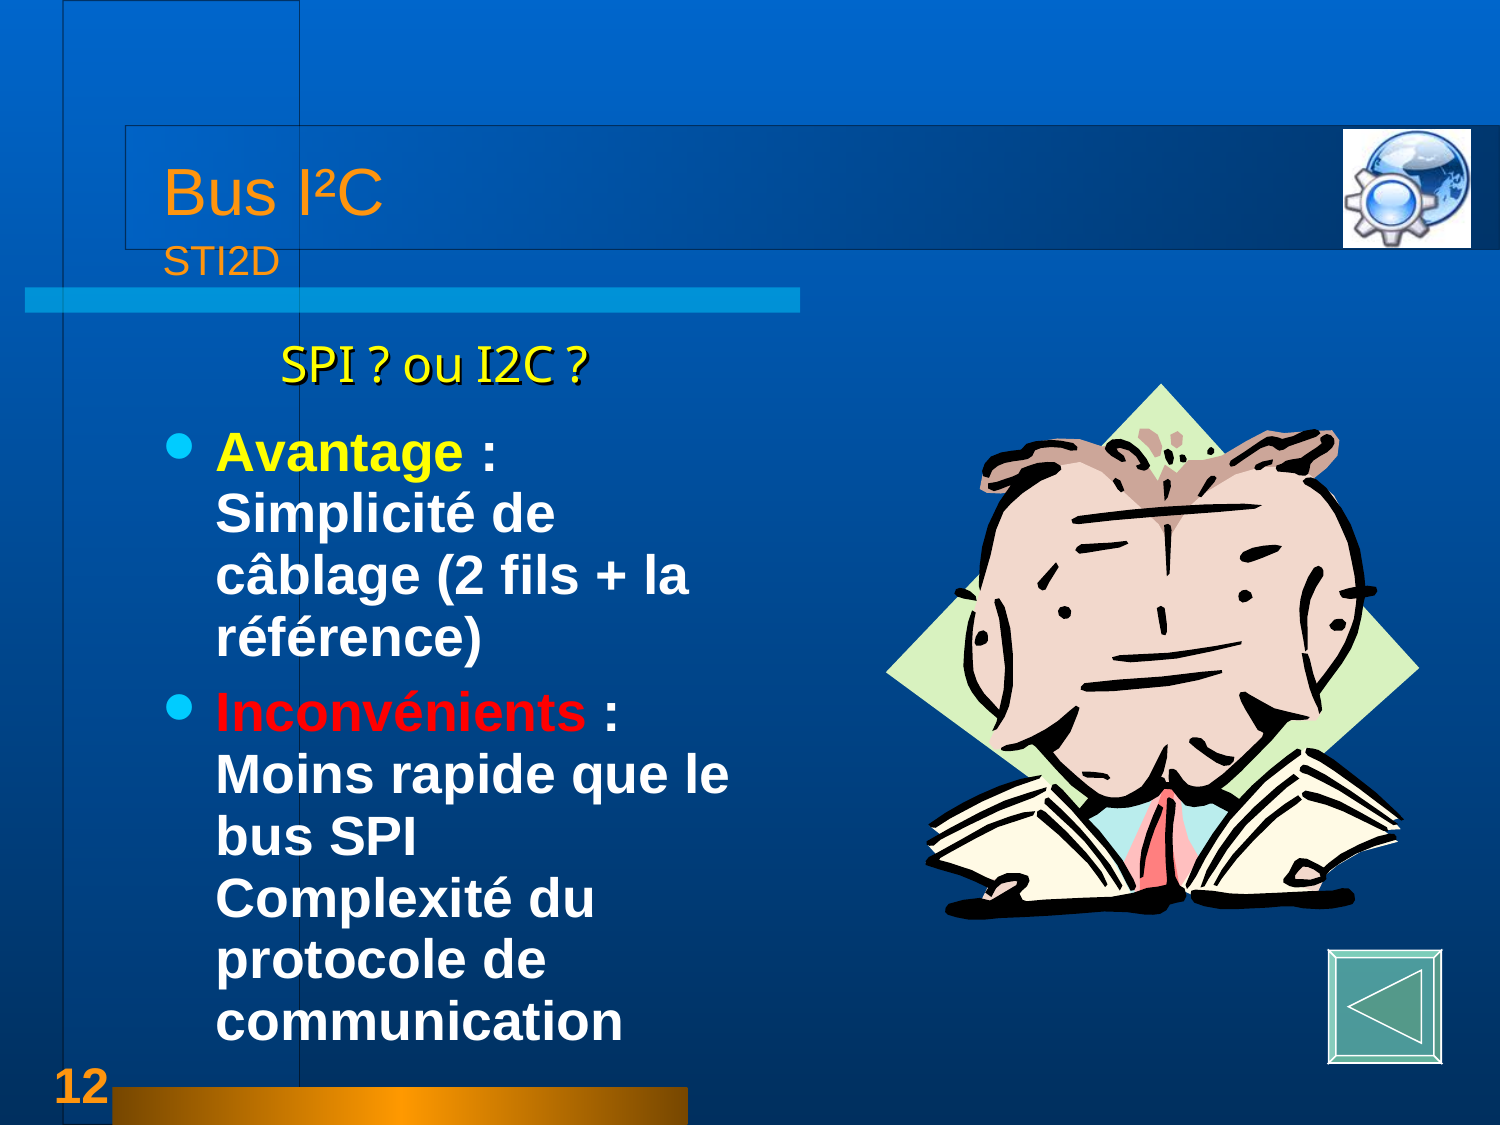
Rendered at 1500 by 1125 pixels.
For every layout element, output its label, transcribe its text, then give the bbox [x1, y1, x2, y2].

picture [1343, 129, 1471, 248]
text_box SPI ? ou I2C ? [265, 324, 654, 401]
list Avantage : Simplicité de câblage (2 fils + la référence) Inconvénients : Moins rapide que le bus SPI Complexité du protocole de communication [147, 413, 773, 1063]
picture [885, 379, 1424, 925]
text_box [1330, 950, 1442, 1063]
